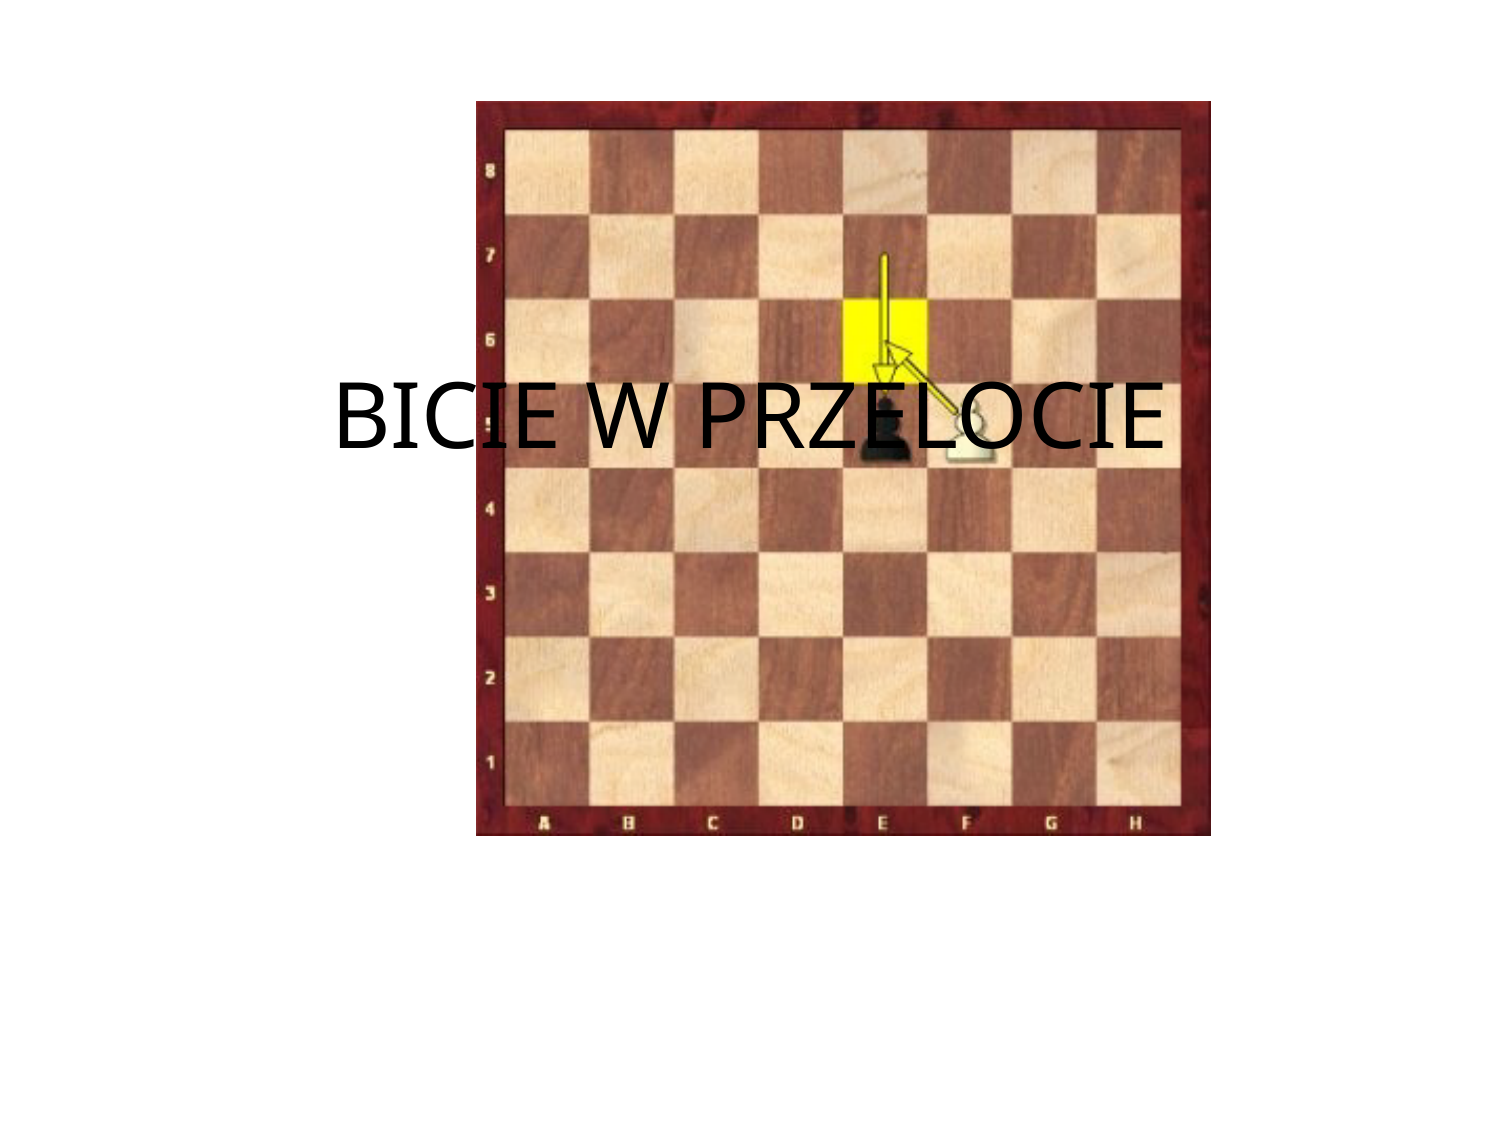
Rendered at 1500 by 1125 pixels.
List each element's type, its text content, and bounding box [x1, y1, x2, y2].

picture [476, 591, 1211, 637]
subtitle [225, 637, 1275, 925]
picture [476, 101, 1211, 349]
title BICIE W PRZELOCIE [112, 349, 1388, 591]
